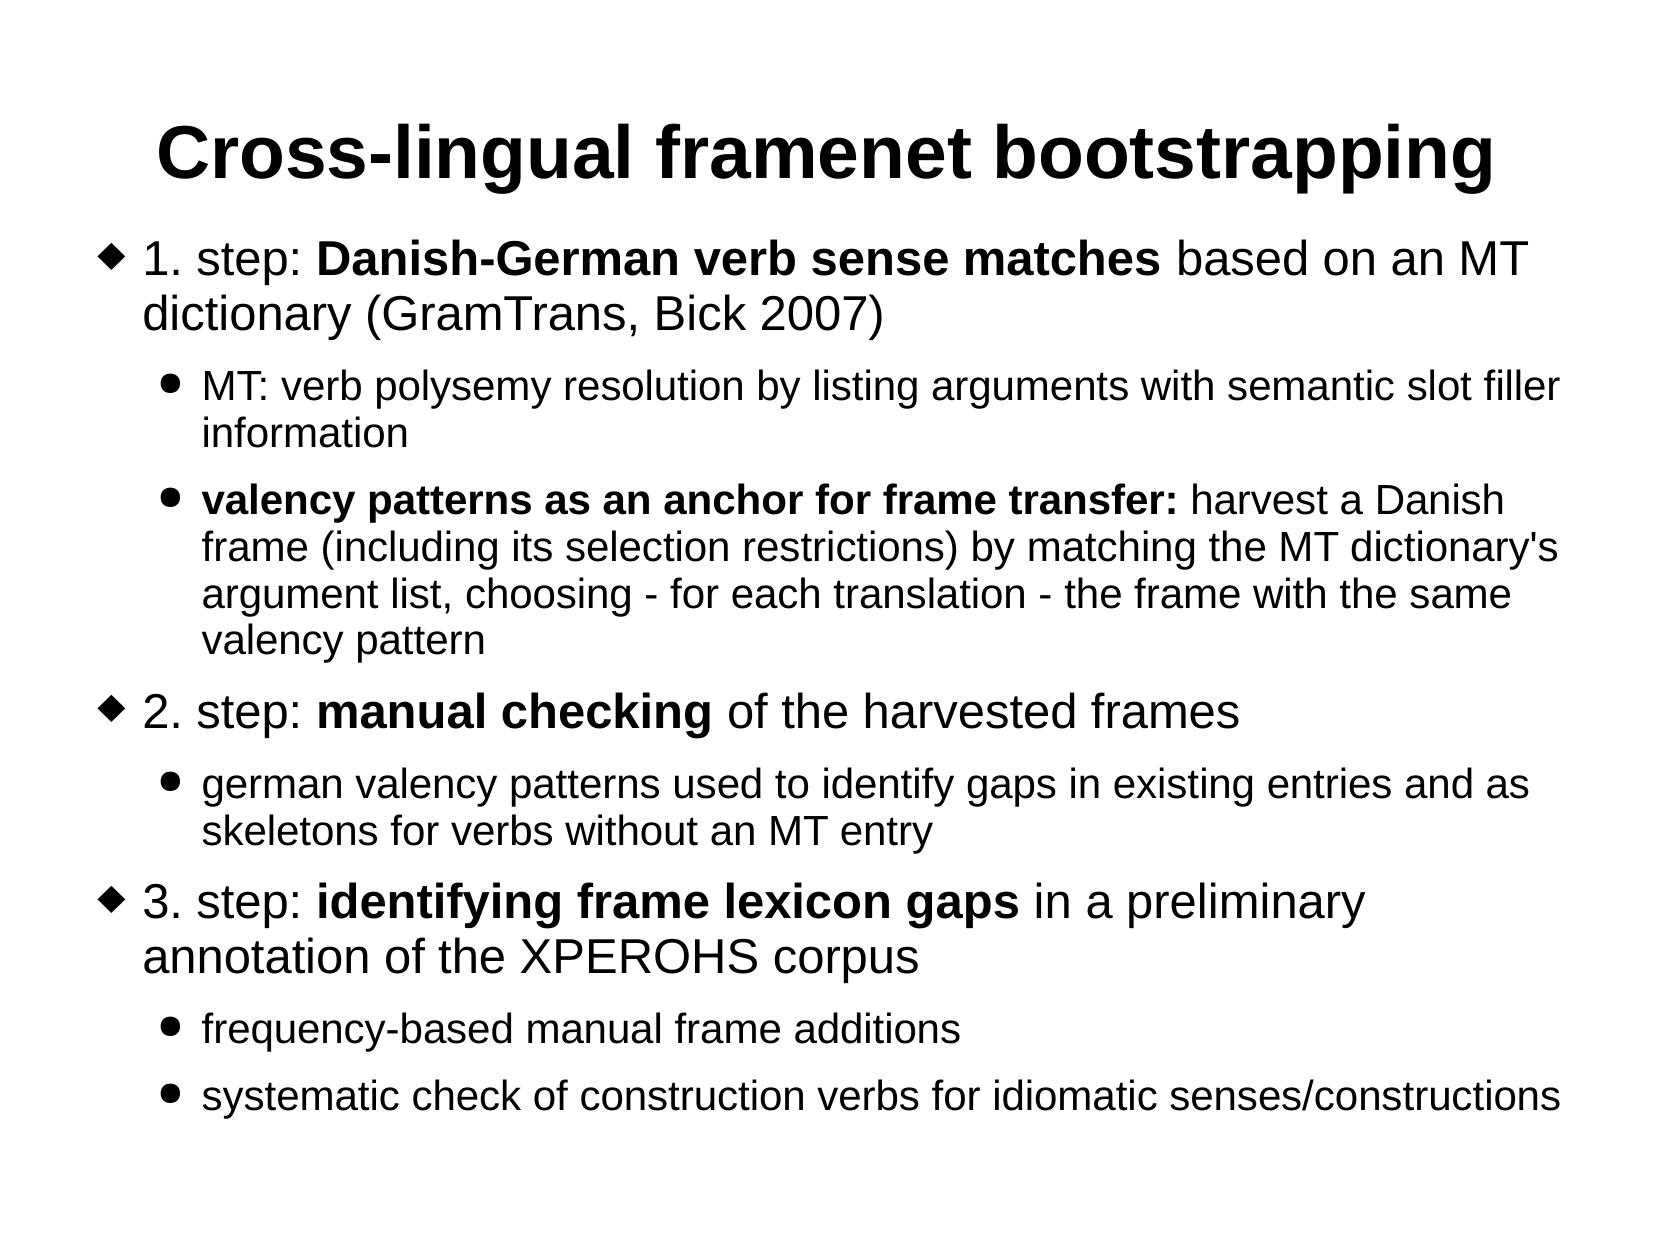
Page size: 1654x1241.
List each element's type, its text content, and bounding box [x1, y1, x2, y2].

title Cross-lingual framenet bootstrapping [82, 56, 1571, 231]
list 1. step: Danish-German verb sense matches based on an MT dictionary (GramTrans, Bick 2007) MT: verb polysemy resolution by listing arguments with semantic slot filler information valency patterns as an anchor for frame transfer: harvest a Danish frame (including its selection restrictions) by matching the MT dictionary's argument list, choosing - for each translation - the frame with the same valency pattern 2. step: manual checking of the harvested frames german valency patterns used to identify gaps in existing entries and as skeletons for verbs without an MT entry 3. step: identifying frame lexicon gaps in a preliminary annotation of the XPEROHS corpus frequency-based manual frame additions systematic check of construction verbs for idiomatic senses/constructions [82, 231, 1571, 1163]
